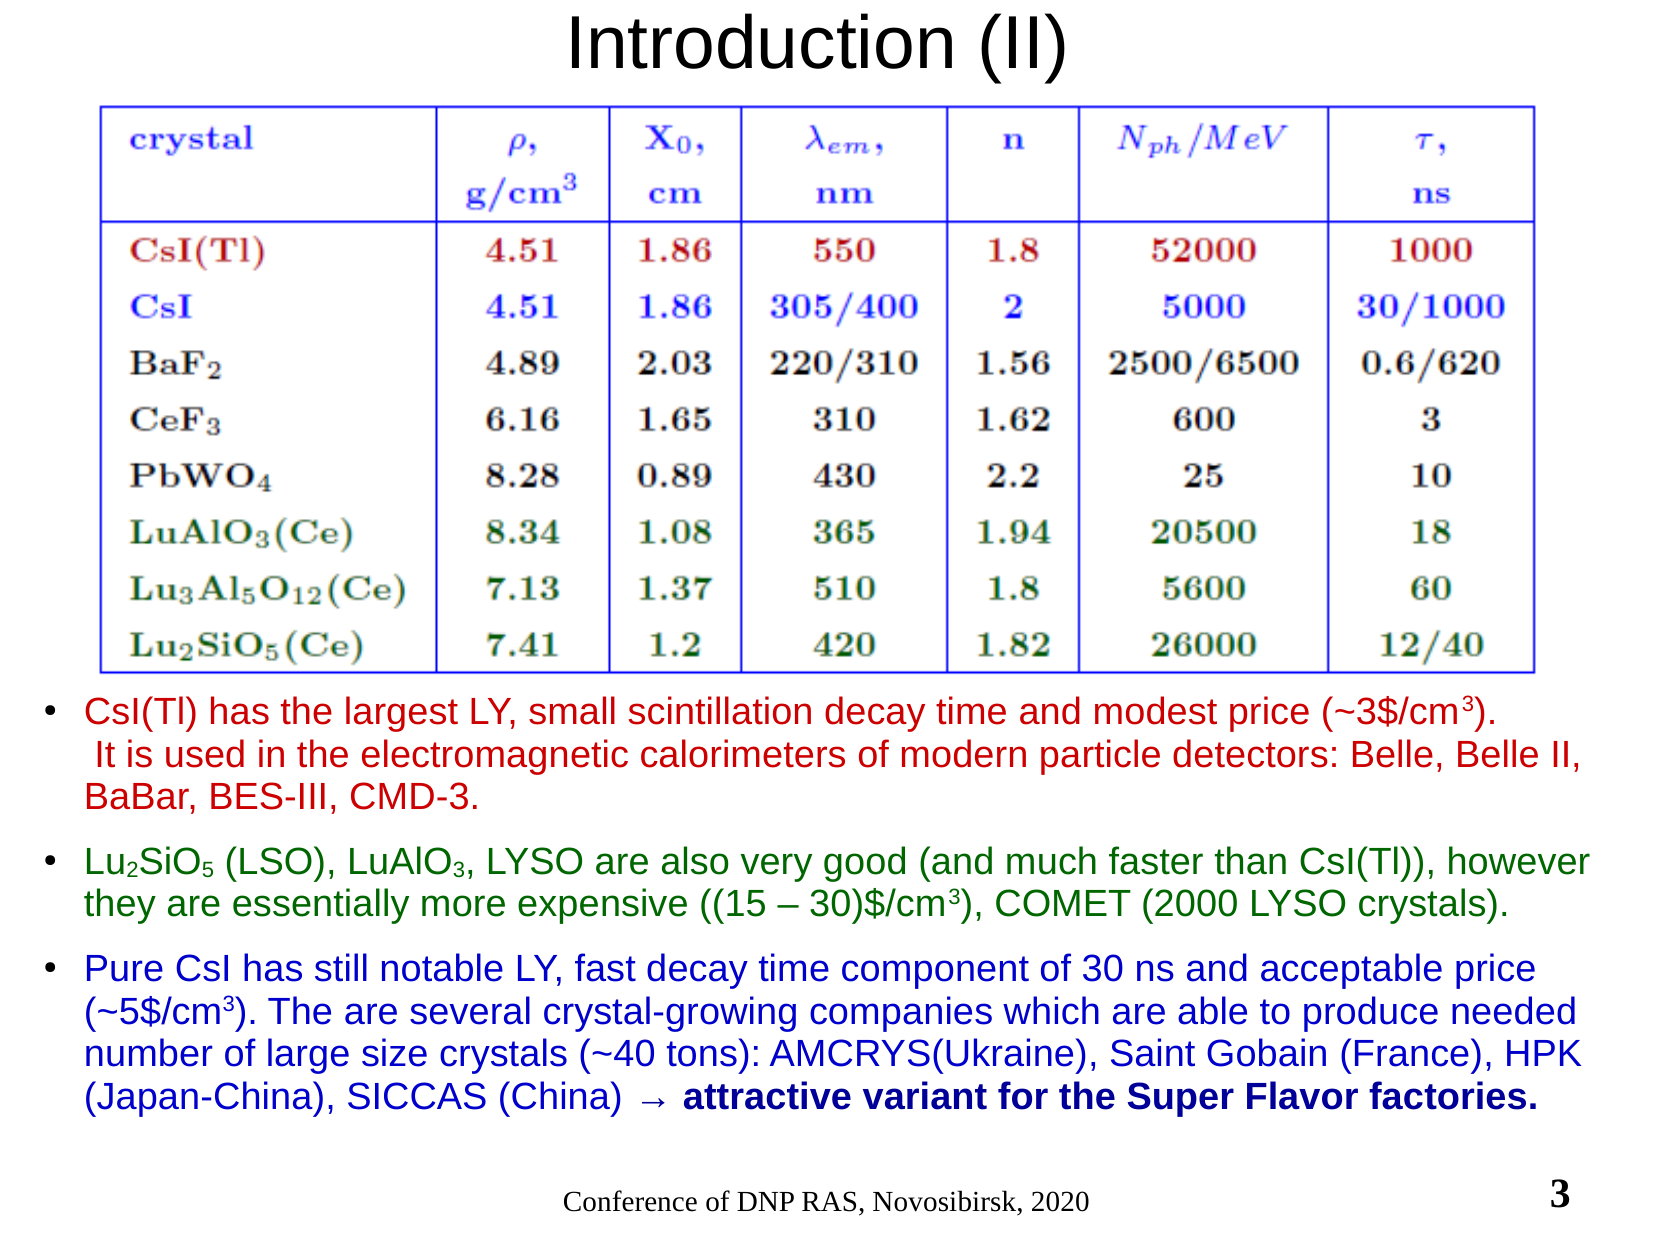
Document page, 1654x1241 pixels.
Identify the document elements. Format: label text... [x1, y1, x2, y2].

picture [90, 89, 1546, 685]
title Introduction (II) [420, 0, 1216, 85]
list CsI(Tl) has the largest LY, small scintillation decay time and modest price (~3$/cm3). It is used in the electromagnetic calorimeters of modern particle detectors: Belle, Belle II, BaBar, BES-III, CMD-3. Lu2SiO5 (LSO), LuAlO3, LYSO are also very good (and much faster than CsI(Tl)), however they are essentially more expensive ((15 – 30)$/cm3), COMET (2000 LYSO crystals). Pure CsI has still notable LY, fast decay time component of 30 ns and acceptable price (~5$/cm3). The are several crystal-growing companies which are able to produce needed number of large size crystals (~40 tons): AMCRYS(Ukraine), Saint Gobain (France), HPK (Japan-China), SICCAS (China) → attractive variant for the Super Flavor factories. [30, 690, 1606, 1126]
